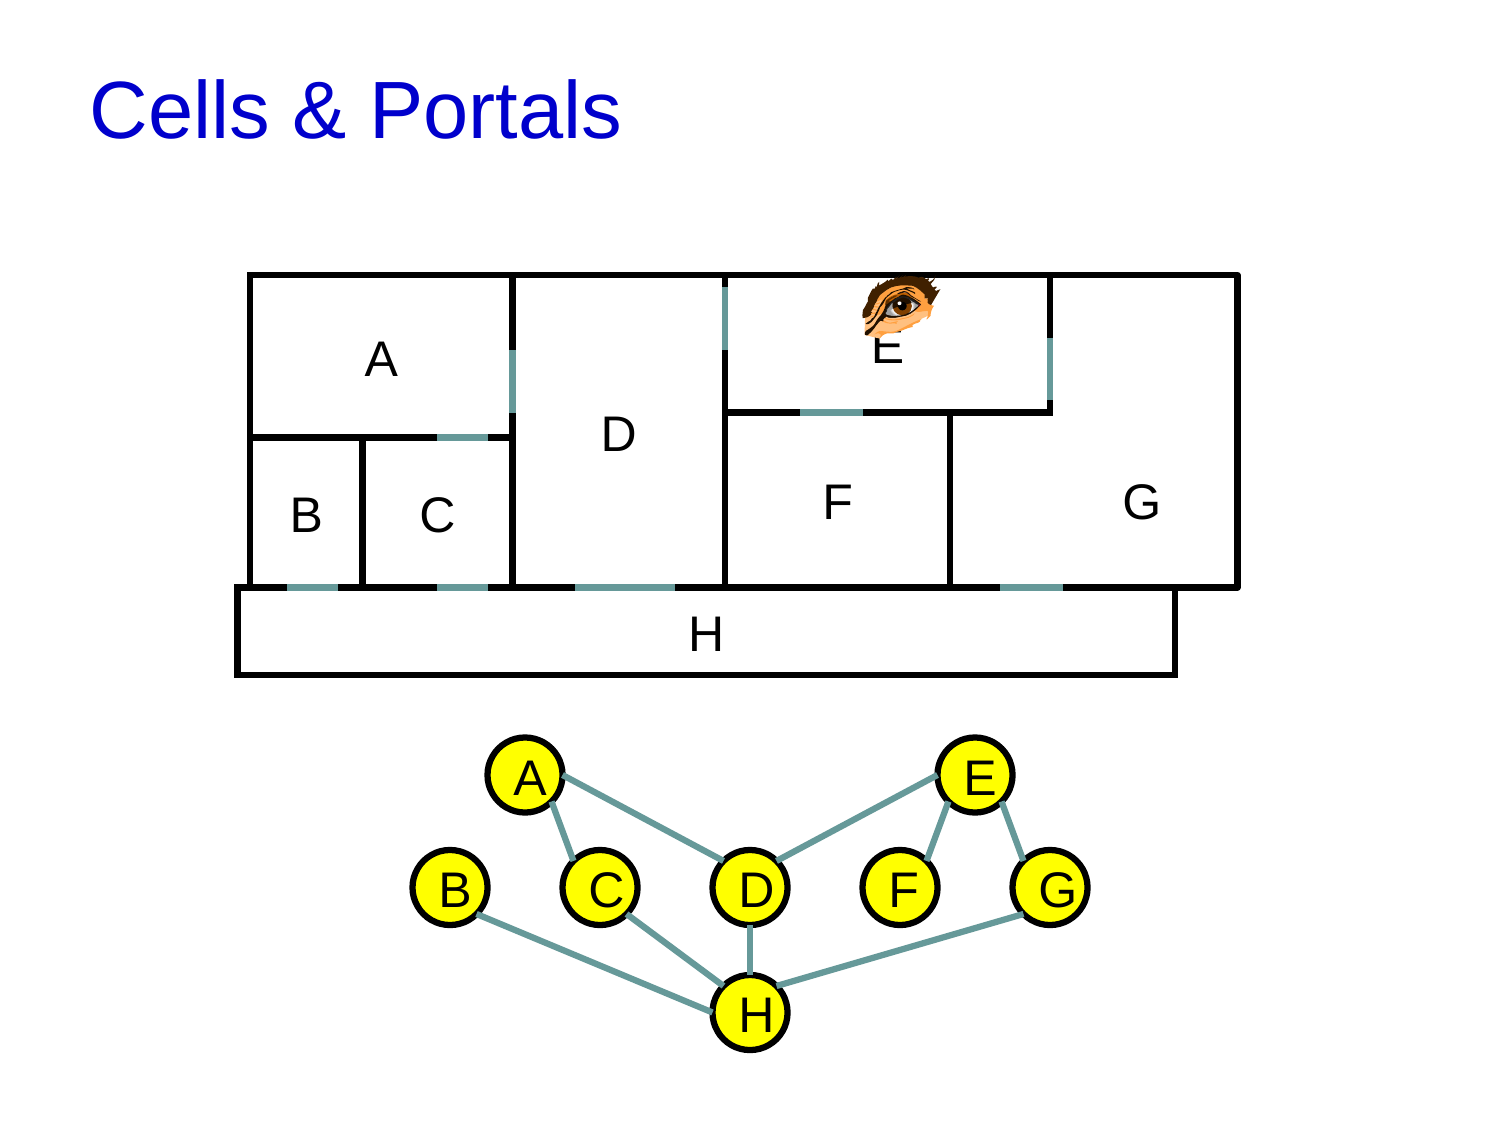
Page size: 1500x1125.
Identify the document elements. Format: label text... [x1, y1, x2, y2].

text_box E [937, 737, 1013, 813]
text_box F [862, 849, 938, 926]
text_box D [512, 274, 725, 587]
text_box C [363, 437, 513, 588]
text_box A [487, 737, 563, 813]
text_box E [906, 275, 935, 281]
text_box D [712, 849, 788, 925]
text_box H [237, 587, 1175, 676]
text_box G [1012, 849, 1088, 926]
title Cells & Portals [74, 20, 1313, 163]
text_box [862, 274, 941, 340]
text_box A [249, 274, 512, 437]
text_box B [412, 849, 488, 926]
text_box B [249, 437, 363, 588]
text_box E [724, 275, 1047, 413]
text_box G [1107, 462, 1177, 538]
text_box C [562, 849, 638, 926]
text_box H [712, 975, 788, 1051]
text_box F [725, 413, 947, 588]
